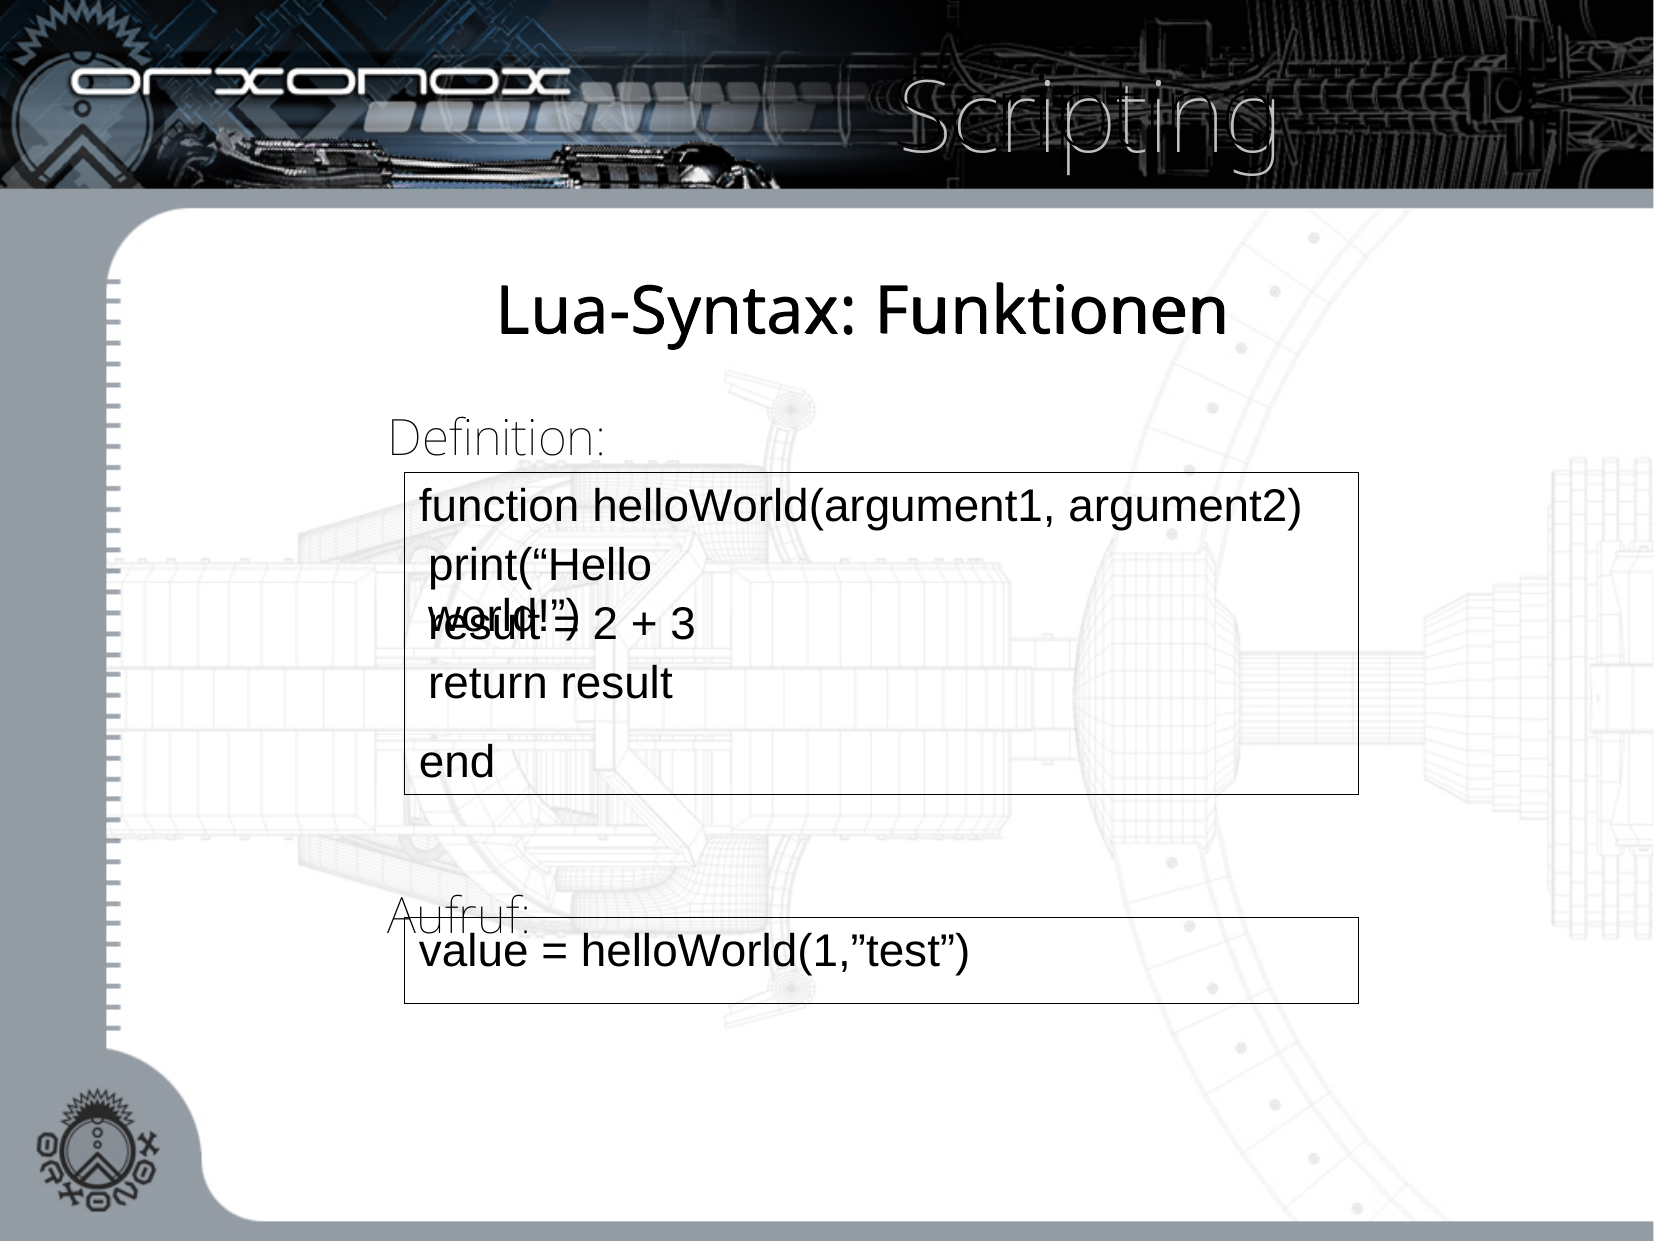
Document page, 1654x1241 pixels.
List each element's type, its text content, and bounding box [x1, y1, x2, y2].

text_box function helloWorld(argument1, argument2) end [404, 472, 1359, 795]
picture [0, 0, 1654, 1241]
text_box Scripting [842, 32, 1349, 164]
text_box return result [413, 649, 688, 716]
text_box Definition: Aufruf: [337, 394, 1613, 876]
text_box print(“Hello world!”) [413, 531, 833, 598]
text_box Lua-Syntax: Funktionen [187, 262, 1538, 341]
text_box result = 2 + 3 [413, 590, 711, 657]
text_box value = helloWorld(1,”test”) [404, 917, 1359, 1004]
